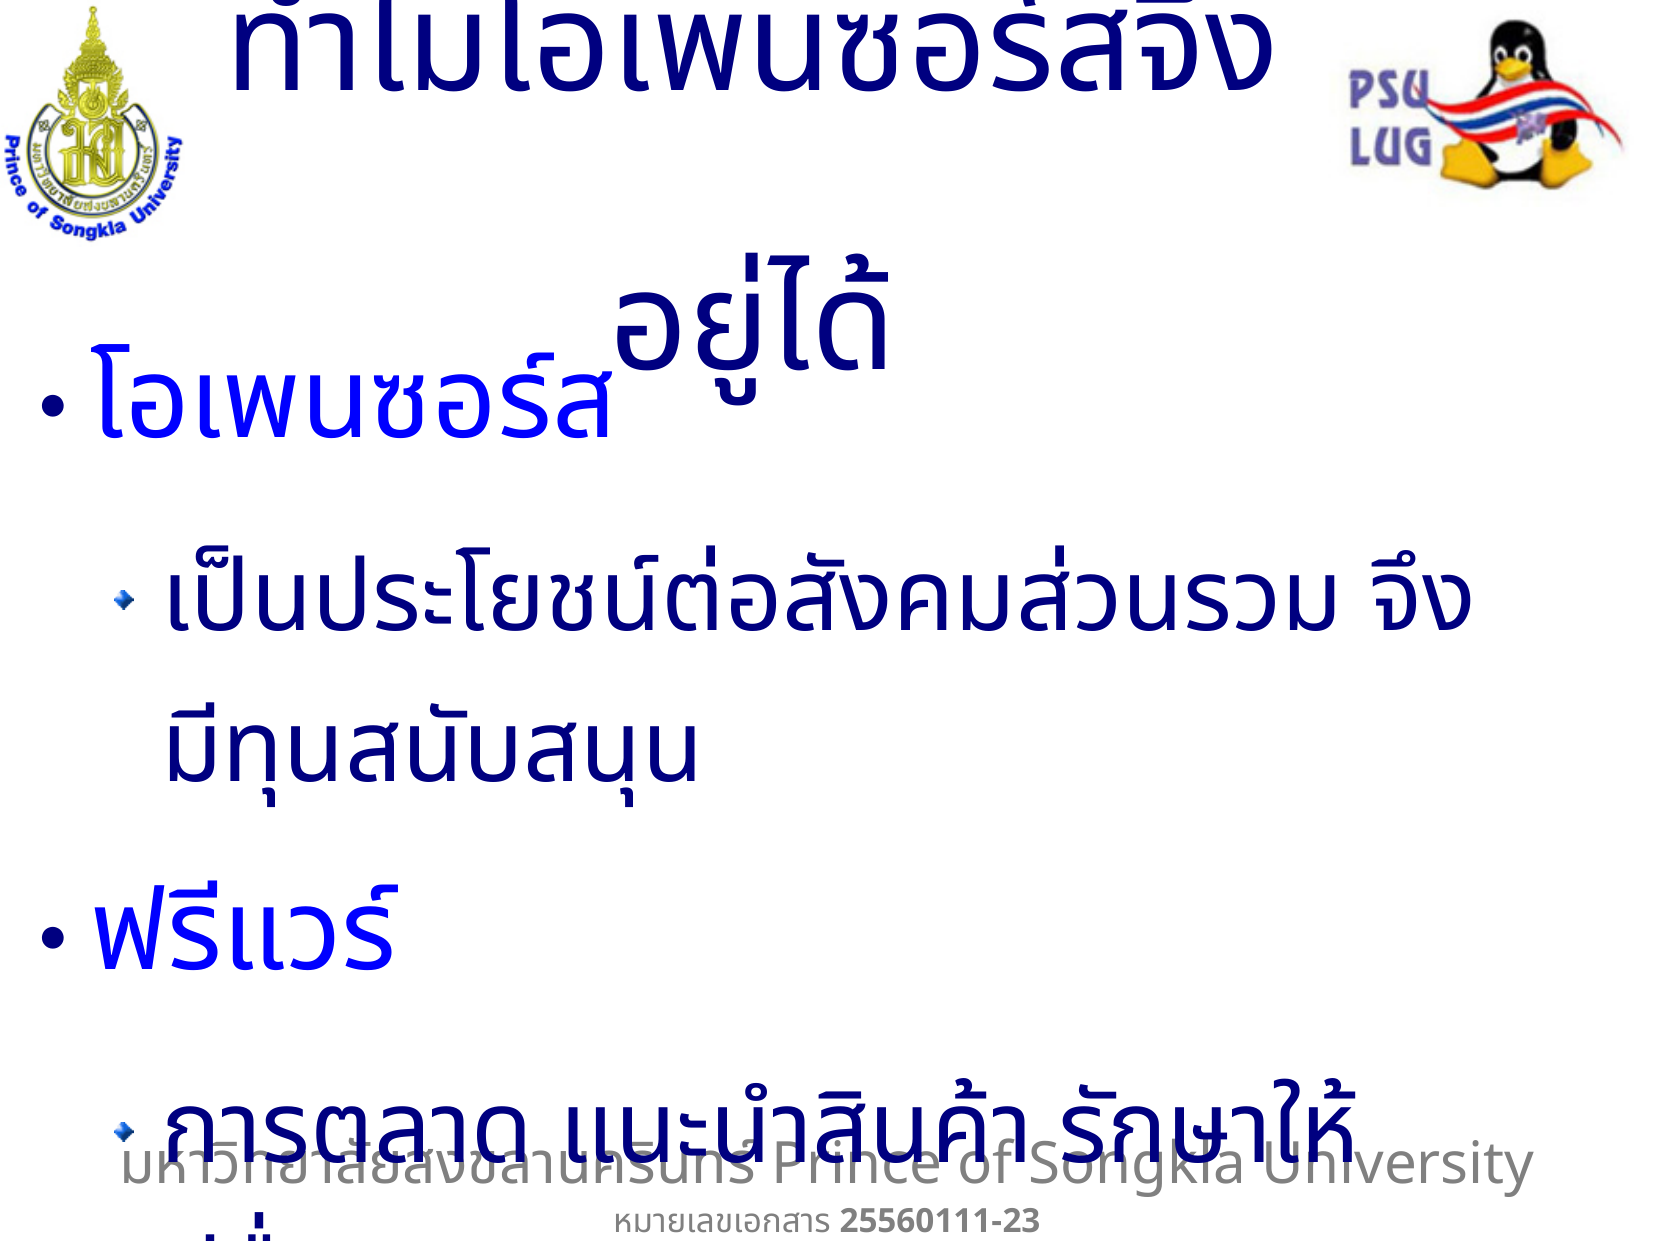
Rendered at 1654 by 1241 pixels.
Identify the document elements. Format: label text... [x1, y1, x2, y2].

picture [0, 0, 185, 247]
title ทำไมโอเพนซอร์สจึงอยู่ได้ [206, 0, 1299, 318]
picture [1328, 10, 1642, 207]
list โอเพนซอร์ส เป็นประโยชน์ต่อสังคมส่วนรวม จึงมีทุนสนับสนุน ฟรีแวร์ การตลาด แนะนำสินค้า รักษาให้มีชื่อติดตลาด [20, 318, 1508, 1236]
